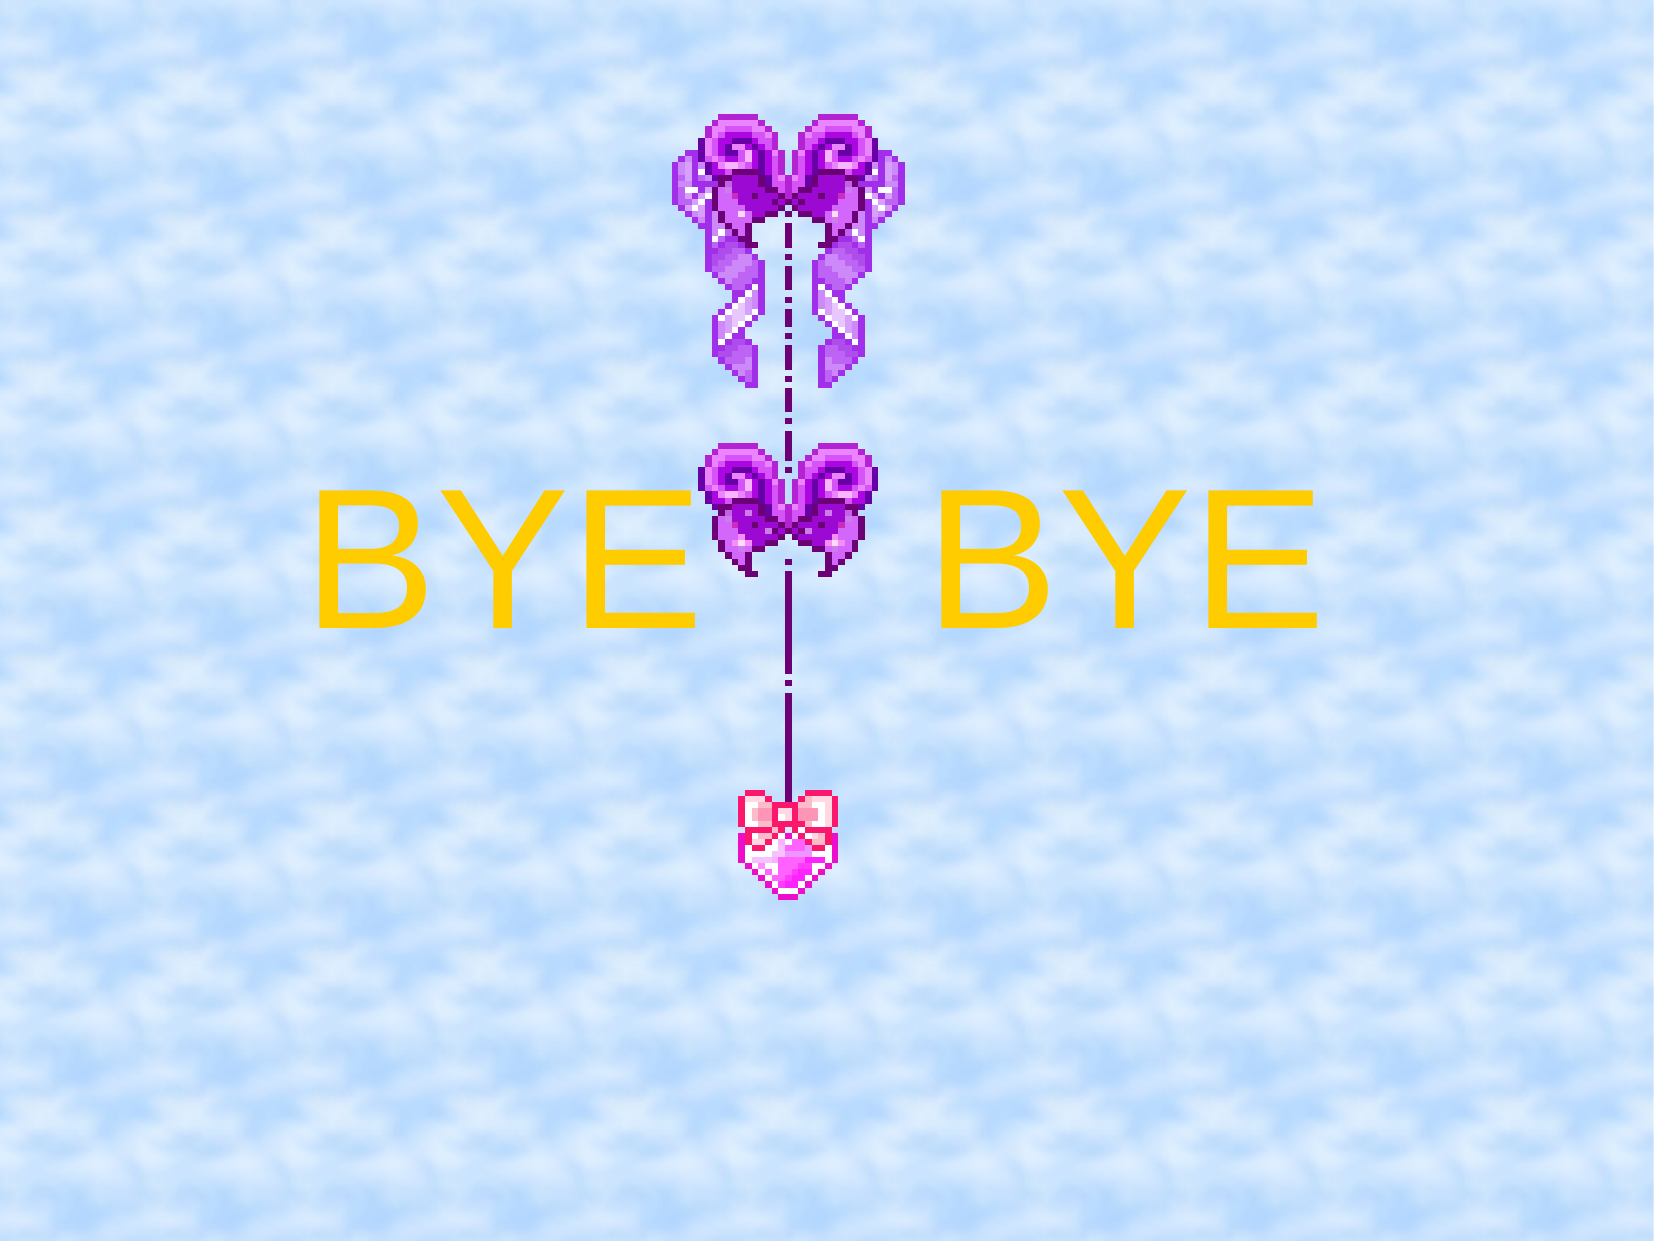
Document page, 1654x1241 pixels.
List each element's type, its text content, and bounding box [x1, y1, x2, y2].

subtitle BYE BYE [70, 79, 1560, 1040]
picture [0, 0, 1654, 1241]
